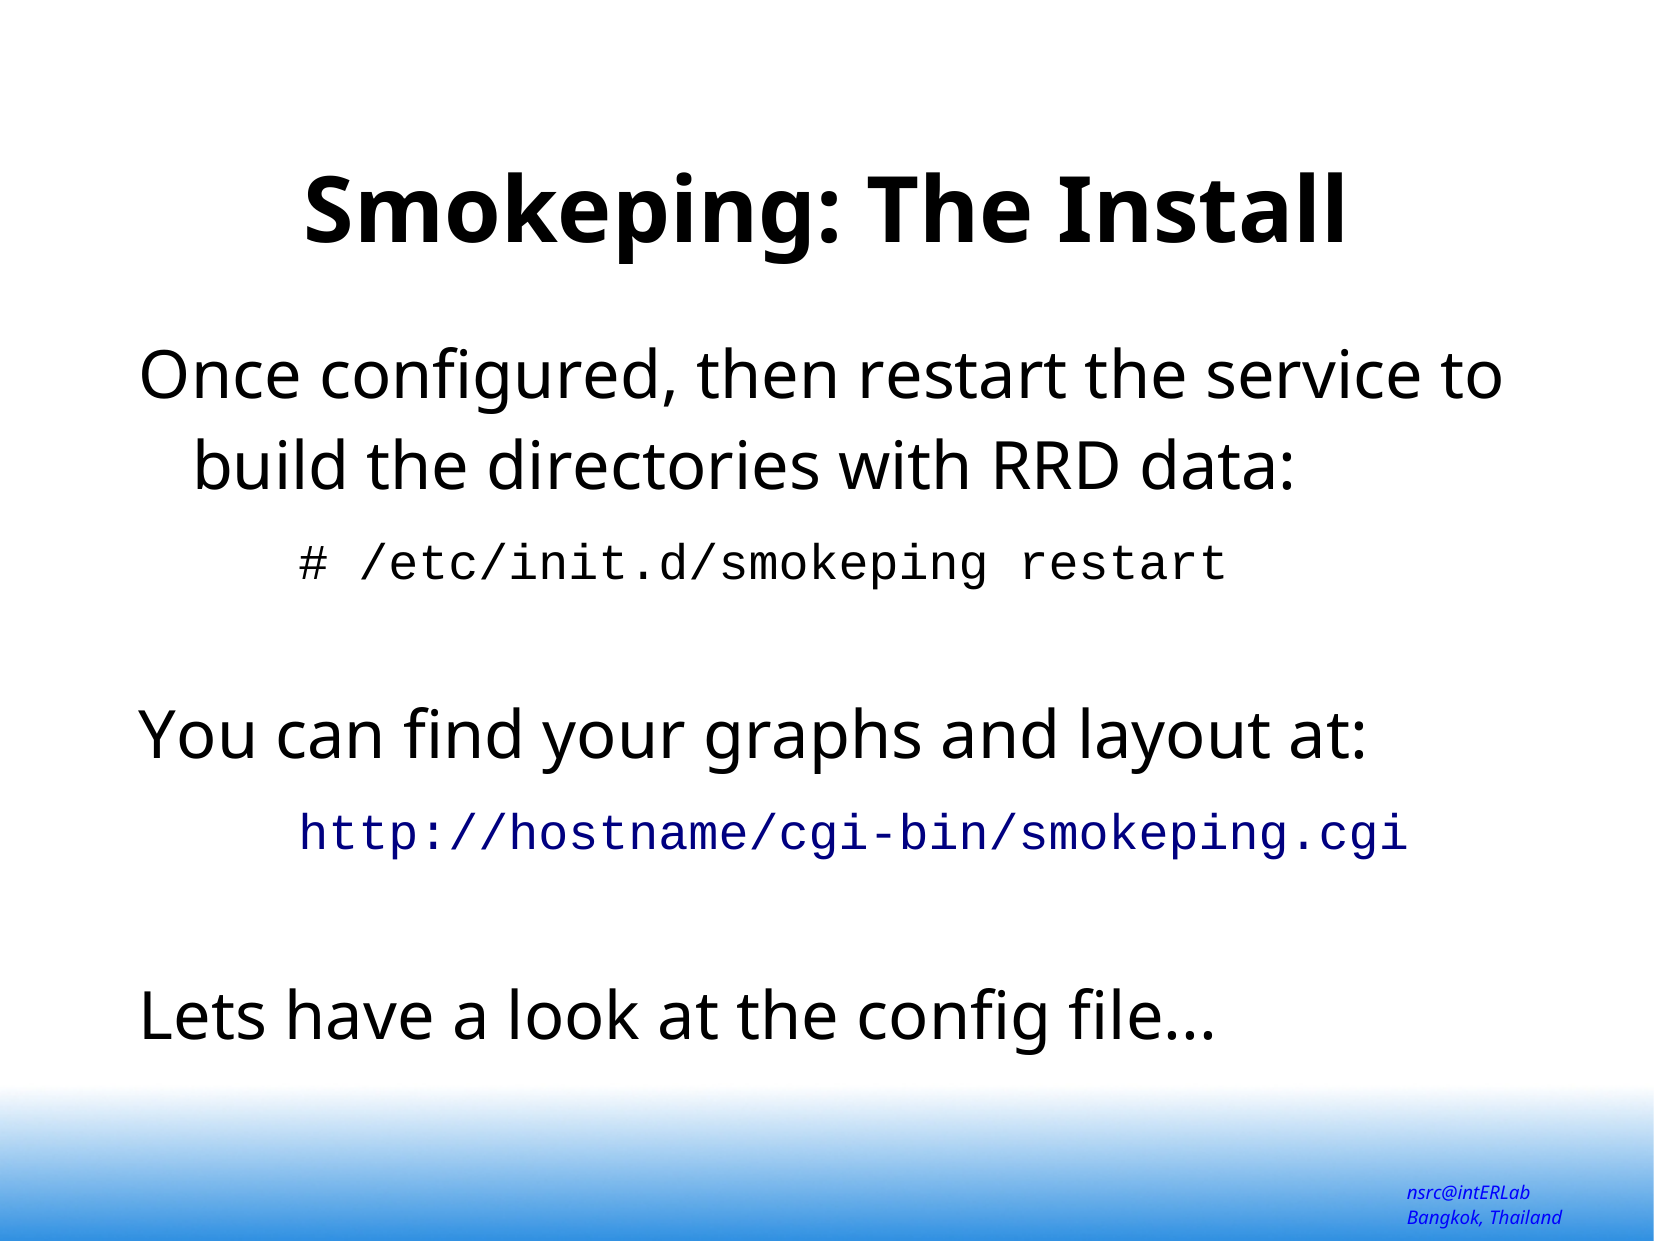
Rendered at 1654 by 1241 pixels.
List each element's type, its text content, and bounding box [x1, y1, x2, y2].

picture [0, 1083, 1654, 1241]
title Smokeping: The Install [121, 102, 1534, 311]
list Once configured, then restart the service to build the directories with RRD data: # /etc/init.d/smokeping restart You can find your graphs and layout at: http://hostname/cgi-bin/smokeping.cgi Lets have a look at the config file... [121, 327, 1559, 1117]
